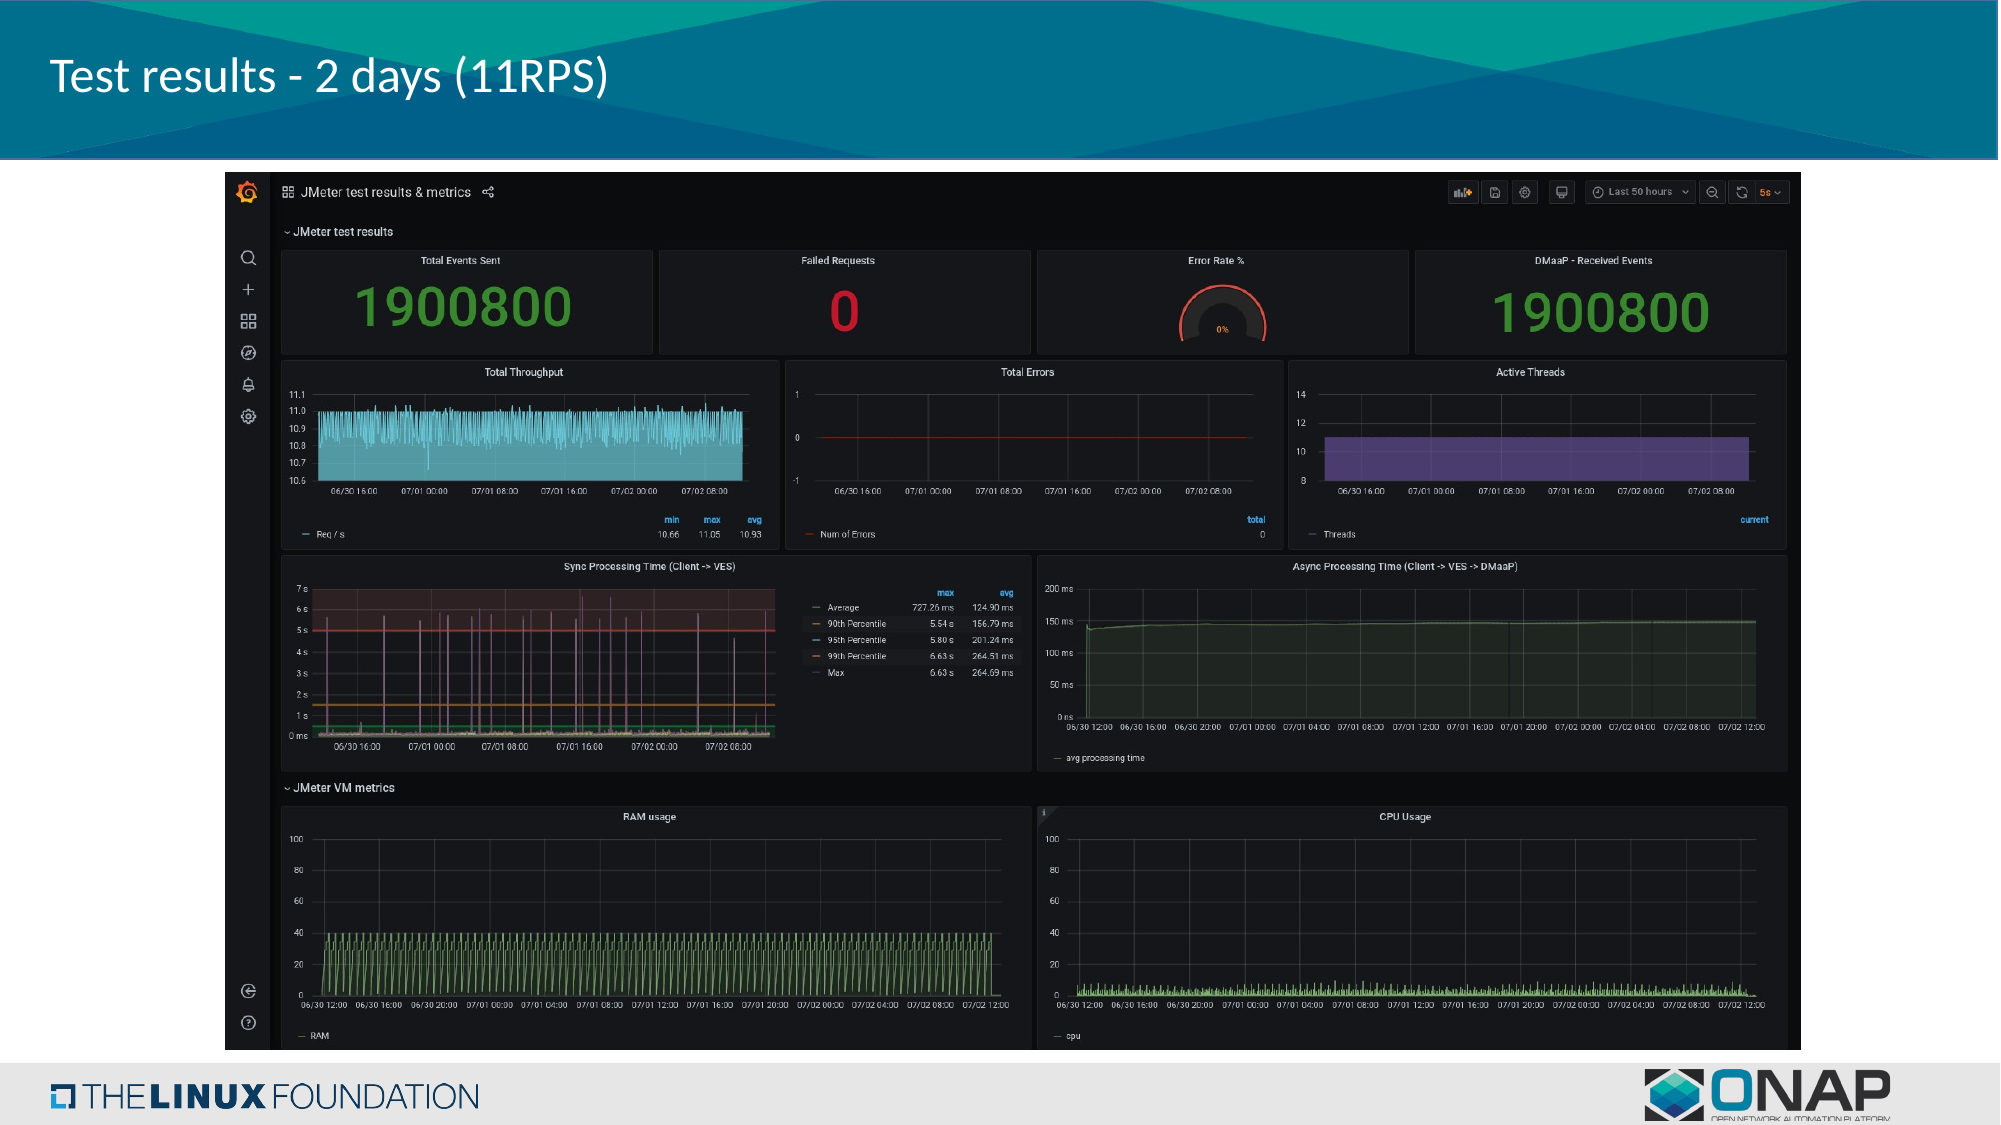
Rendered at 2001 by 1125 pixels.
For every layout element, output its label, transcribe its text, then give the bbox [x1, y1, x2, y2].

picture [225, 172, 1801, 1051]
picture [51, 1083, 478, 1109]
title Test results - 2 days (11RPS) [34, 0, 1923, 158]
